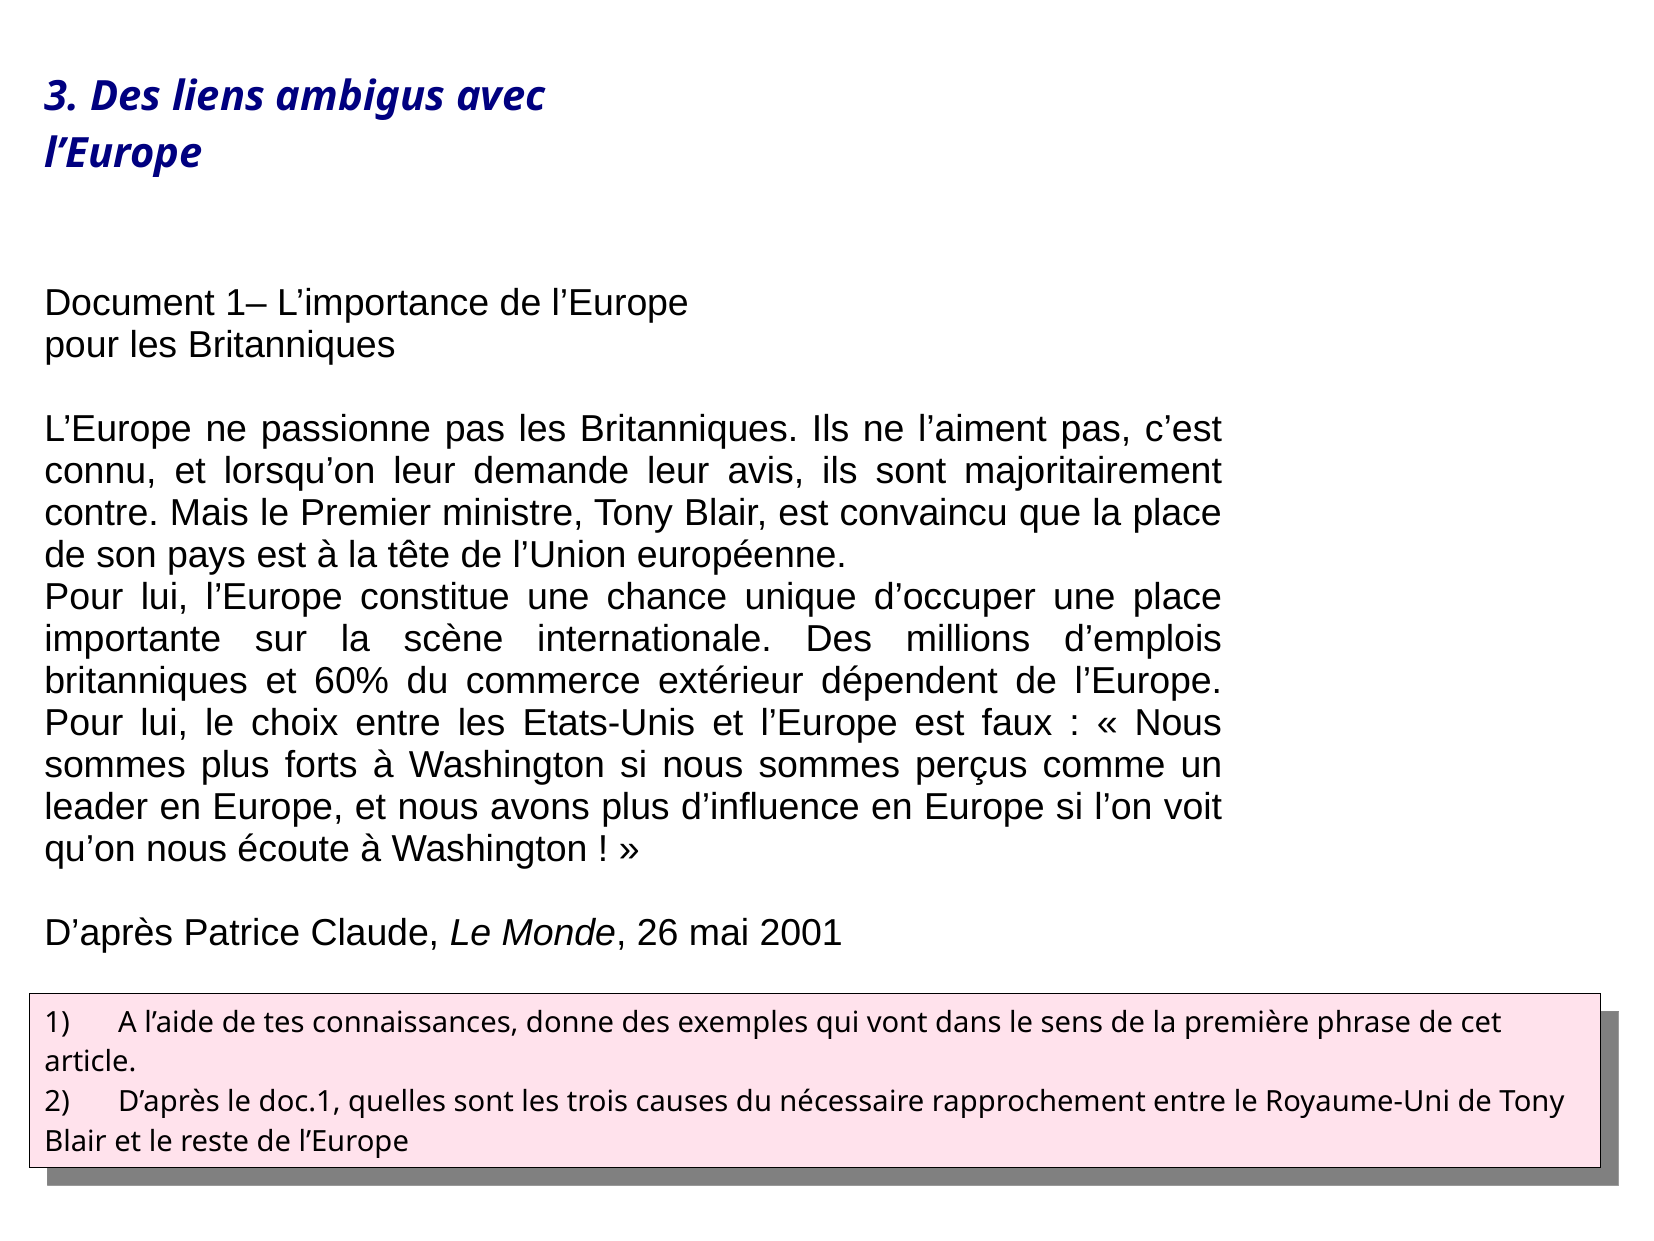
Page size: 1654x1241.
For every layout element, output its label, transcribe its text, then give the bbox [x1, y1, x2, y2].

text_box Document 1– L’importance de l’Europe pour les Britanniques L’Europe ne passionne pas les Britanniques. Ils ne l’aiment pas, c’est connu, et lorsqu’on leur demande leur avis, ils sont majoritairement contre. Mais le Premier ministre, Tony Blair, est convaincu que la place de son pays est à la tête de l’Union européenne. Pour lui, l’Europe constitue une chance unique d’occuper une place importante sur la scène internationale. Des millions d’emplois britanniques et 60% du commerce extérieur dépendent de l’Europe. Pour lui, le choix entre les Etats-Unis et l’Europe est faux : « Nous sommes plus forts à Washington si nous sommes perçus comme un leader en Europe, et nous avons plus d’influence en Europe si l’on voit qu’on nous écoute à Washington ! » D’après Patrice Claude, Le Monde, 26 mai 2001 [29, 274, 1237, 993]
text_box 3. Des liens ambigus avec l’Europe [29, 58, 602, 190]
text_box 1) A l’aide de tes connaissances, donne des exemples qui vont dans le sens de la première phrase de cet article. 2) D’après le doc.1, quelles sont les trois causes du nécessaire rapprochement entre le Royaume-Uni de Tony Blair et le reste de l’Europe [29, 993, 1601, 1127]
